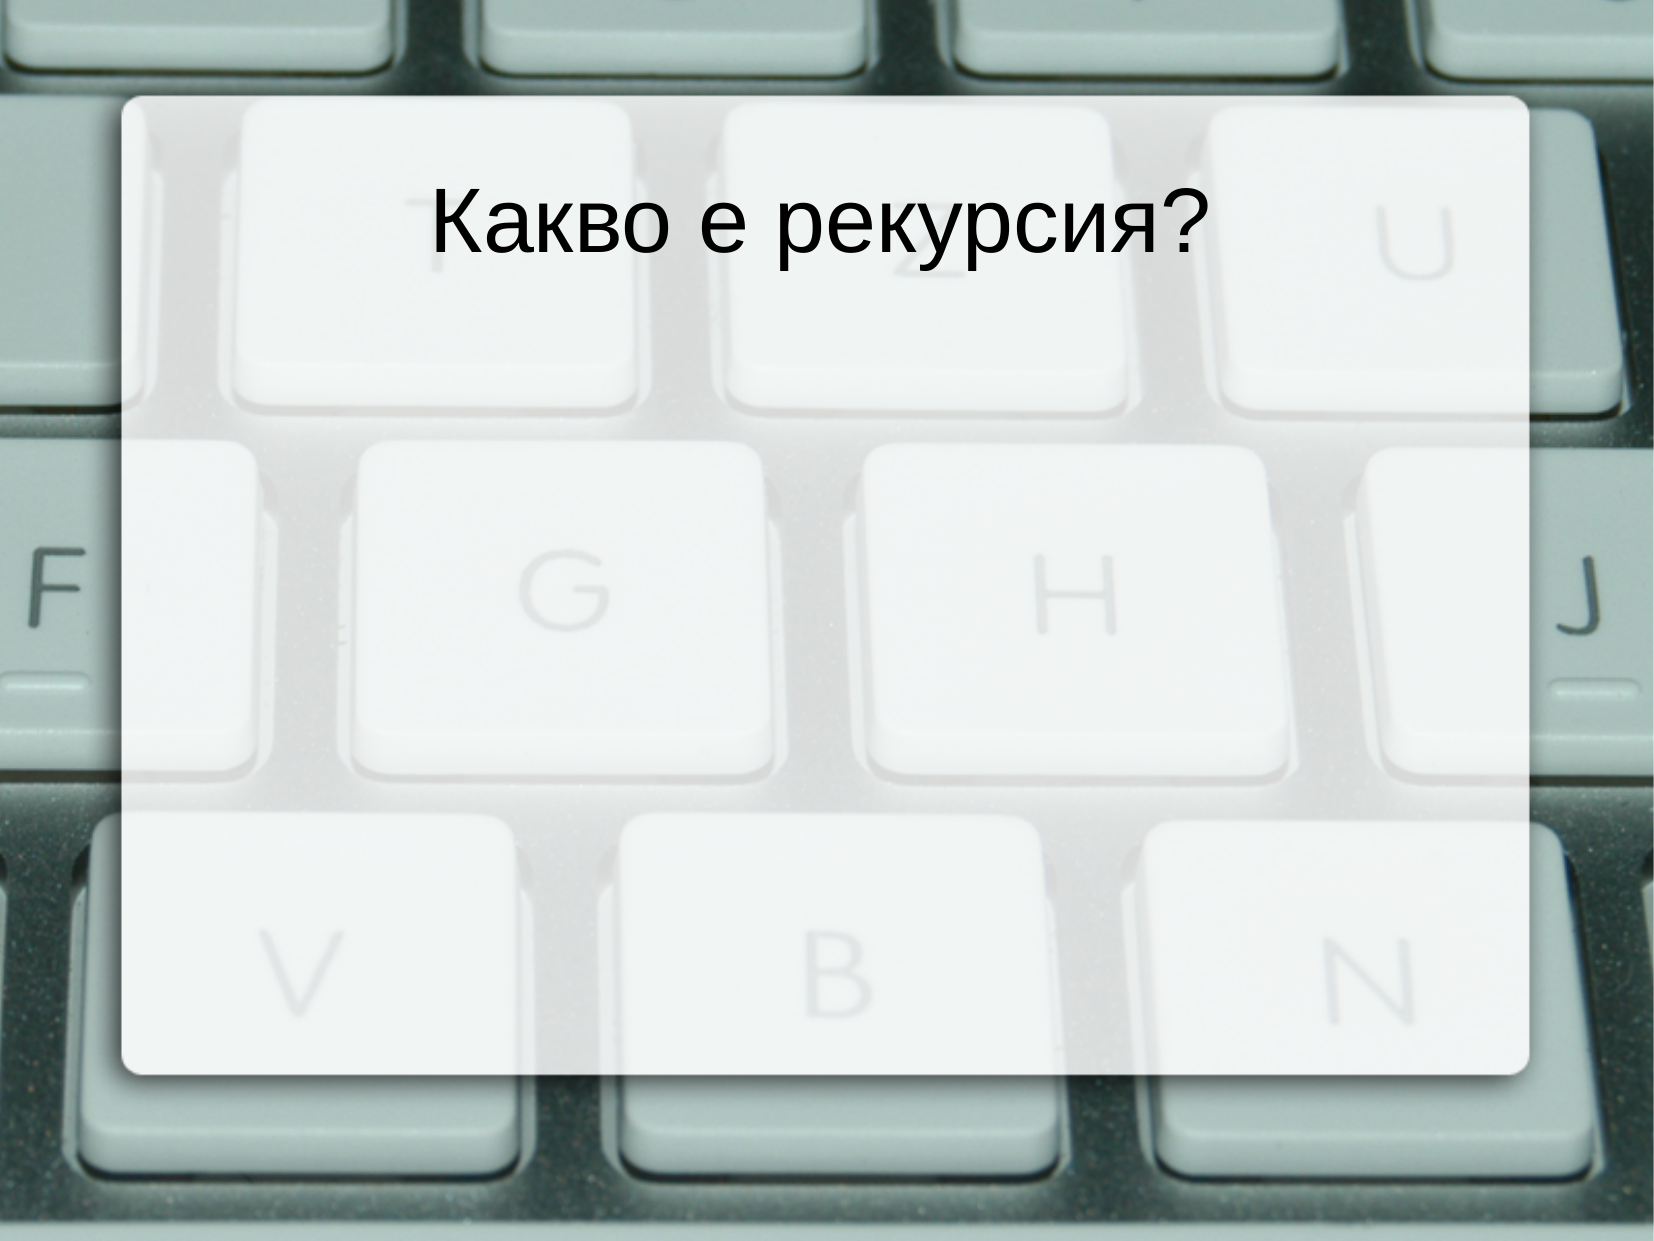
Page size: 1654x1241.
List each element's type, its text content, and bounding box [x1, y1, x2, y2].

title Какво е рекурсия? [135, 117, 1506, 325]
picture [0, 0, 1654, 1241]
